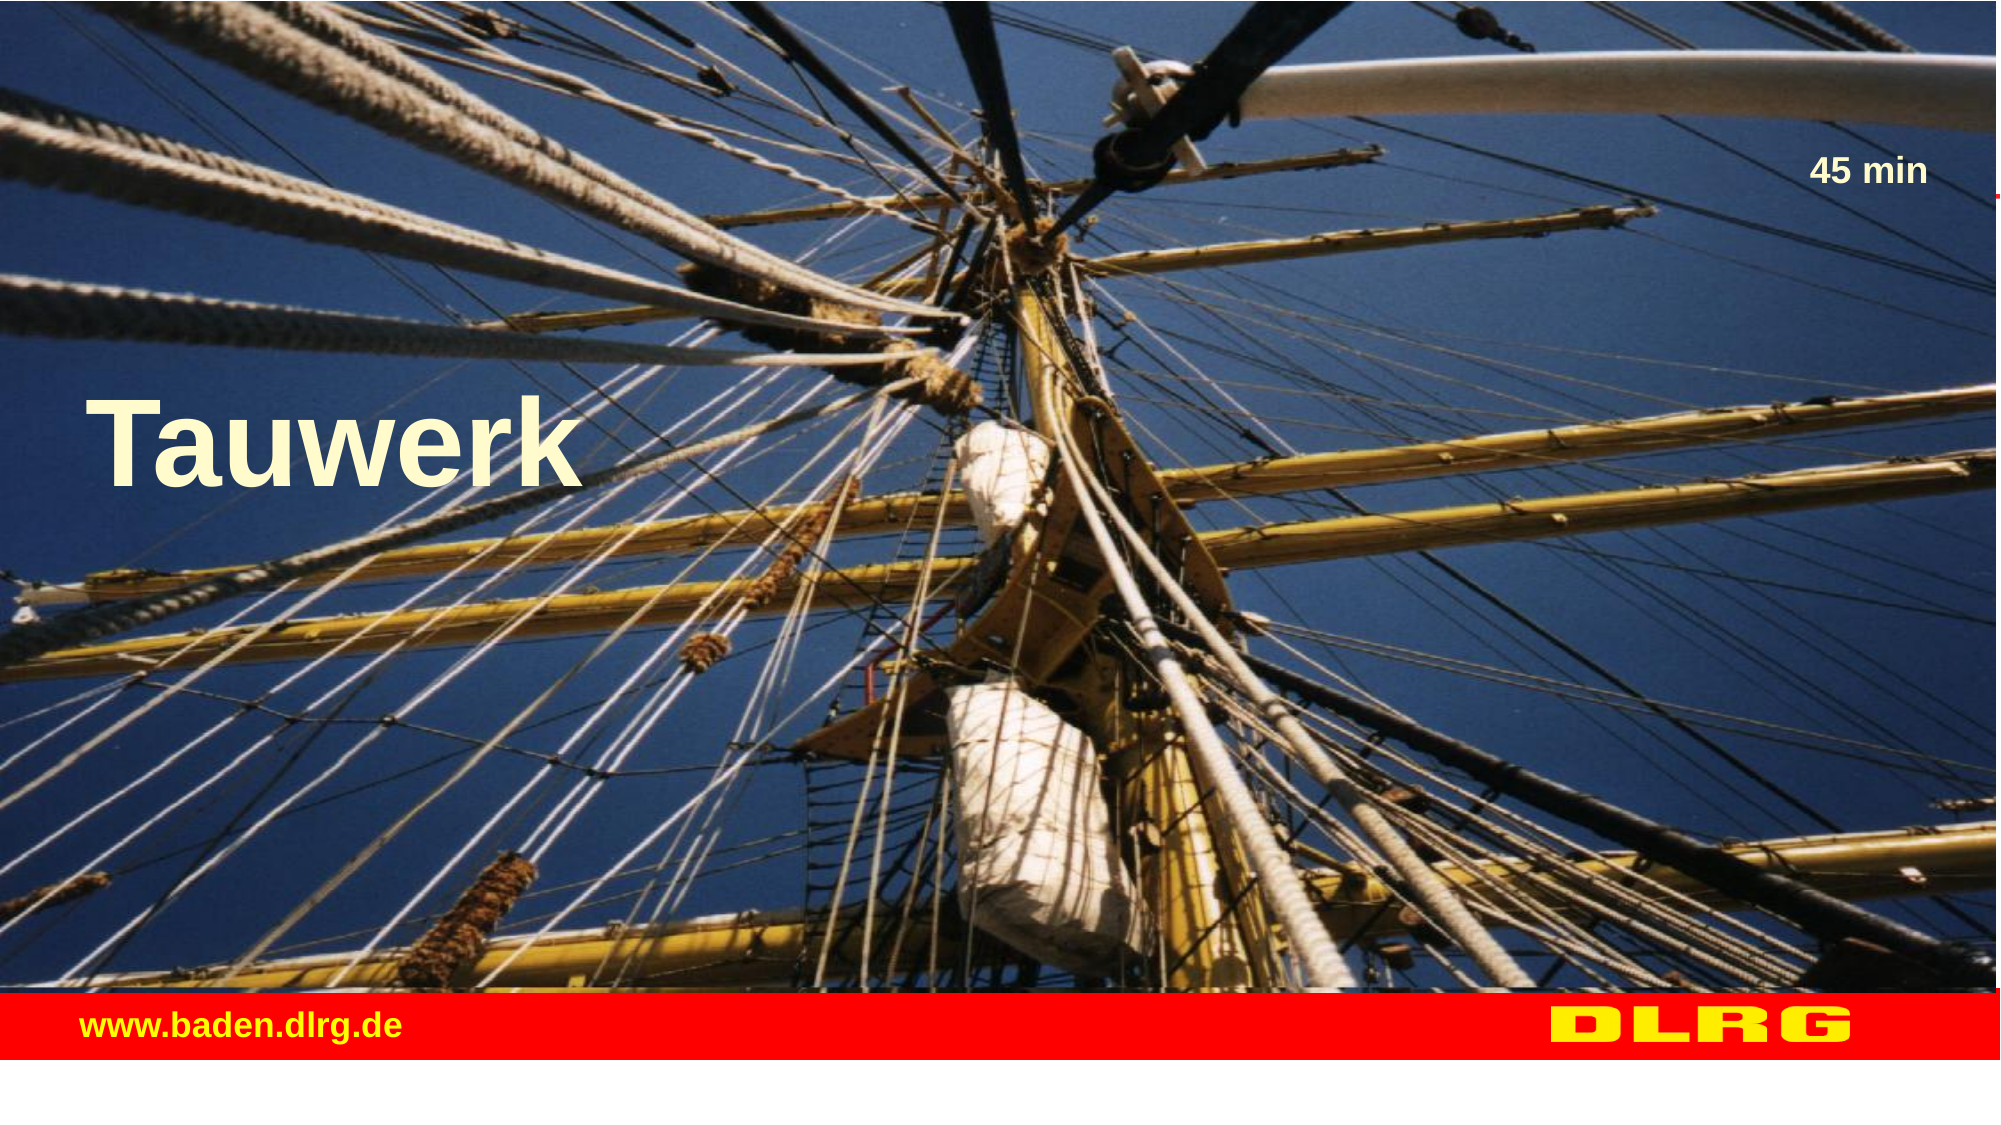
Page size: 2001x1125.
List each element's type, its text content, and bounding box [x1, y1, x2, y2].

text_box 45 min [1795, 141, 1949, 192]
picture [0, 1, 1996, 993]
text_box Tauwerk [70, 354, 626, 508]
picture [1551, 1006, 1850, 1042]
